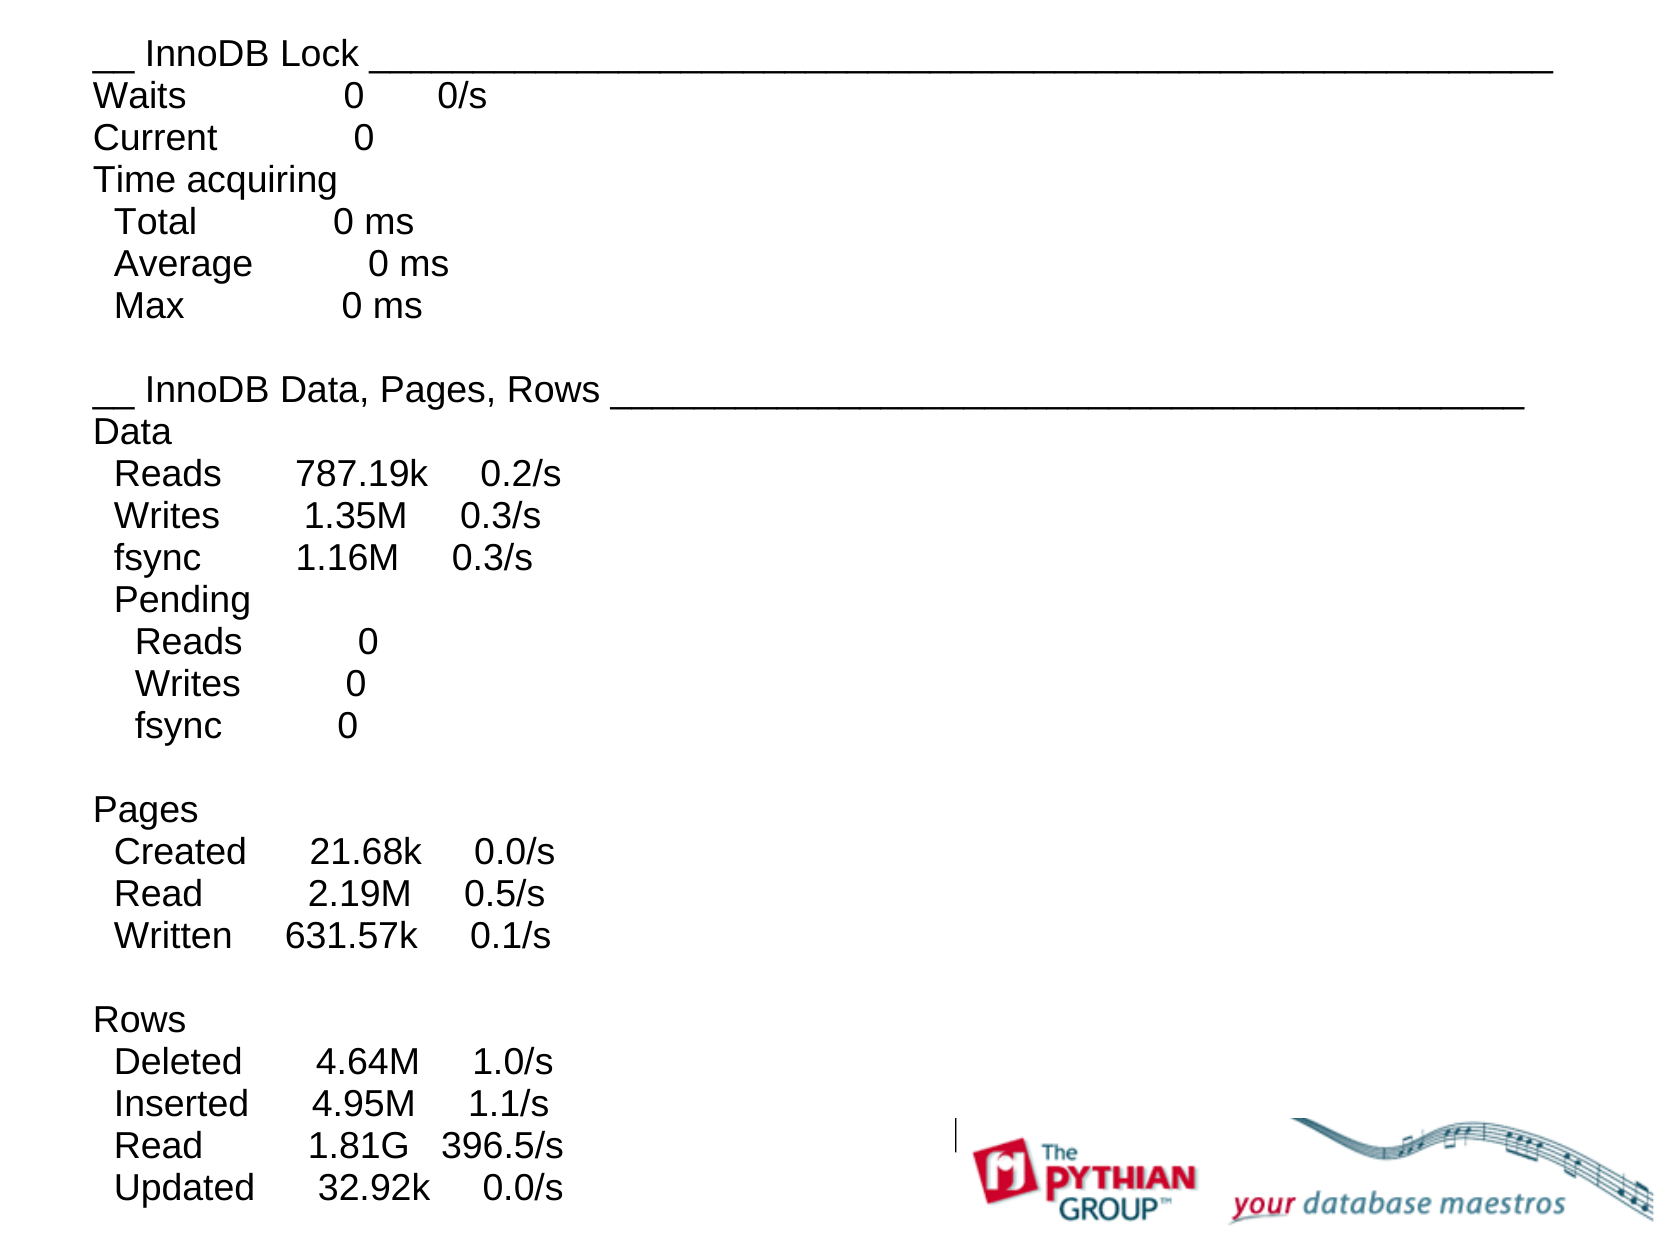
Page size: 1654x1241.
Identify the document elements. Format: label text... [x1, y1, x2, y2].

text_box __ InnoDB Lock _________________________________________________________ Waits 0 0/s Current 0 Time acquiring Total 0 ms Average 0 ms Max 0 ms __ InnoDB Data, Pages, Rows ____________________________________________ Data Reads 787.19k 0.2/s Writes 1.35M 0.3/s fsync 1.16M 0.3/s Pending Reads 0 Writes 0 fsync 0 Pages Created 21.68k 0.0/s Read 2.19M 0.5/s Written 631.57k 0.1/s Rows Deleted 4.64M 1.0/s Inserted 4.95M 1.1/s Read 1.81G 396.5/s Updated 32.92k 0.0/s [78, 24, 1568, 1241]
picture [1568, 1118, 1654, 1241]
